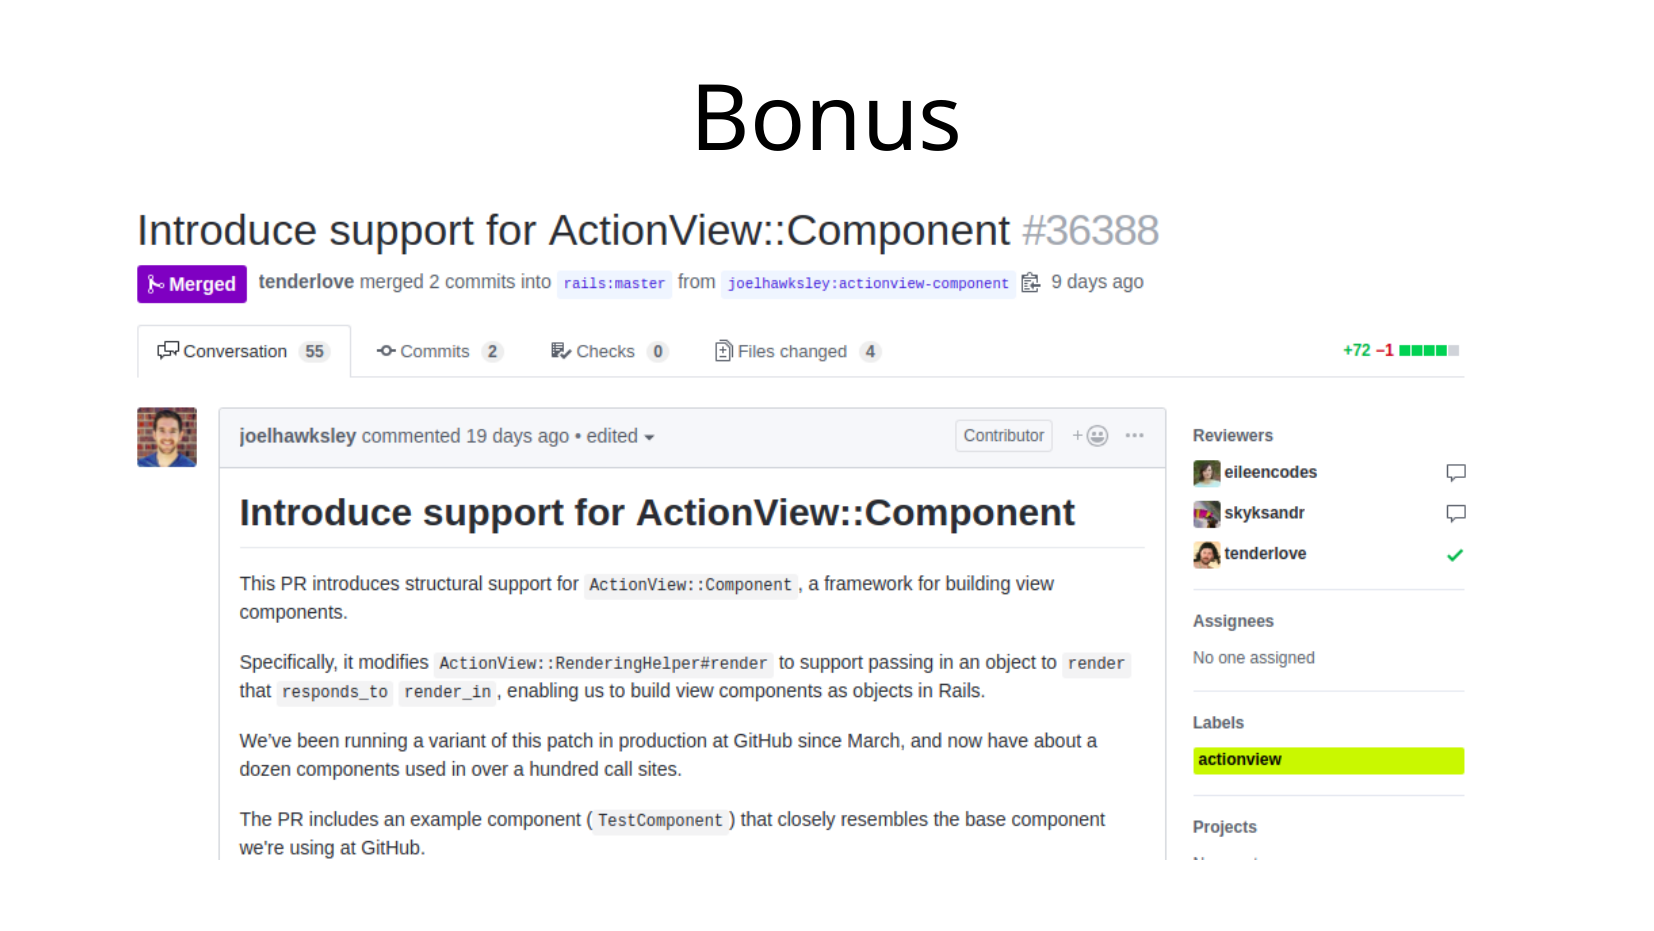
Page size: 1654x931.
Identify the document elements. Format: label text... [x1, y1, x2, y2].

picture [90, 180, 1554, 860]
title Bonus [82, 37, 1571, 193]
